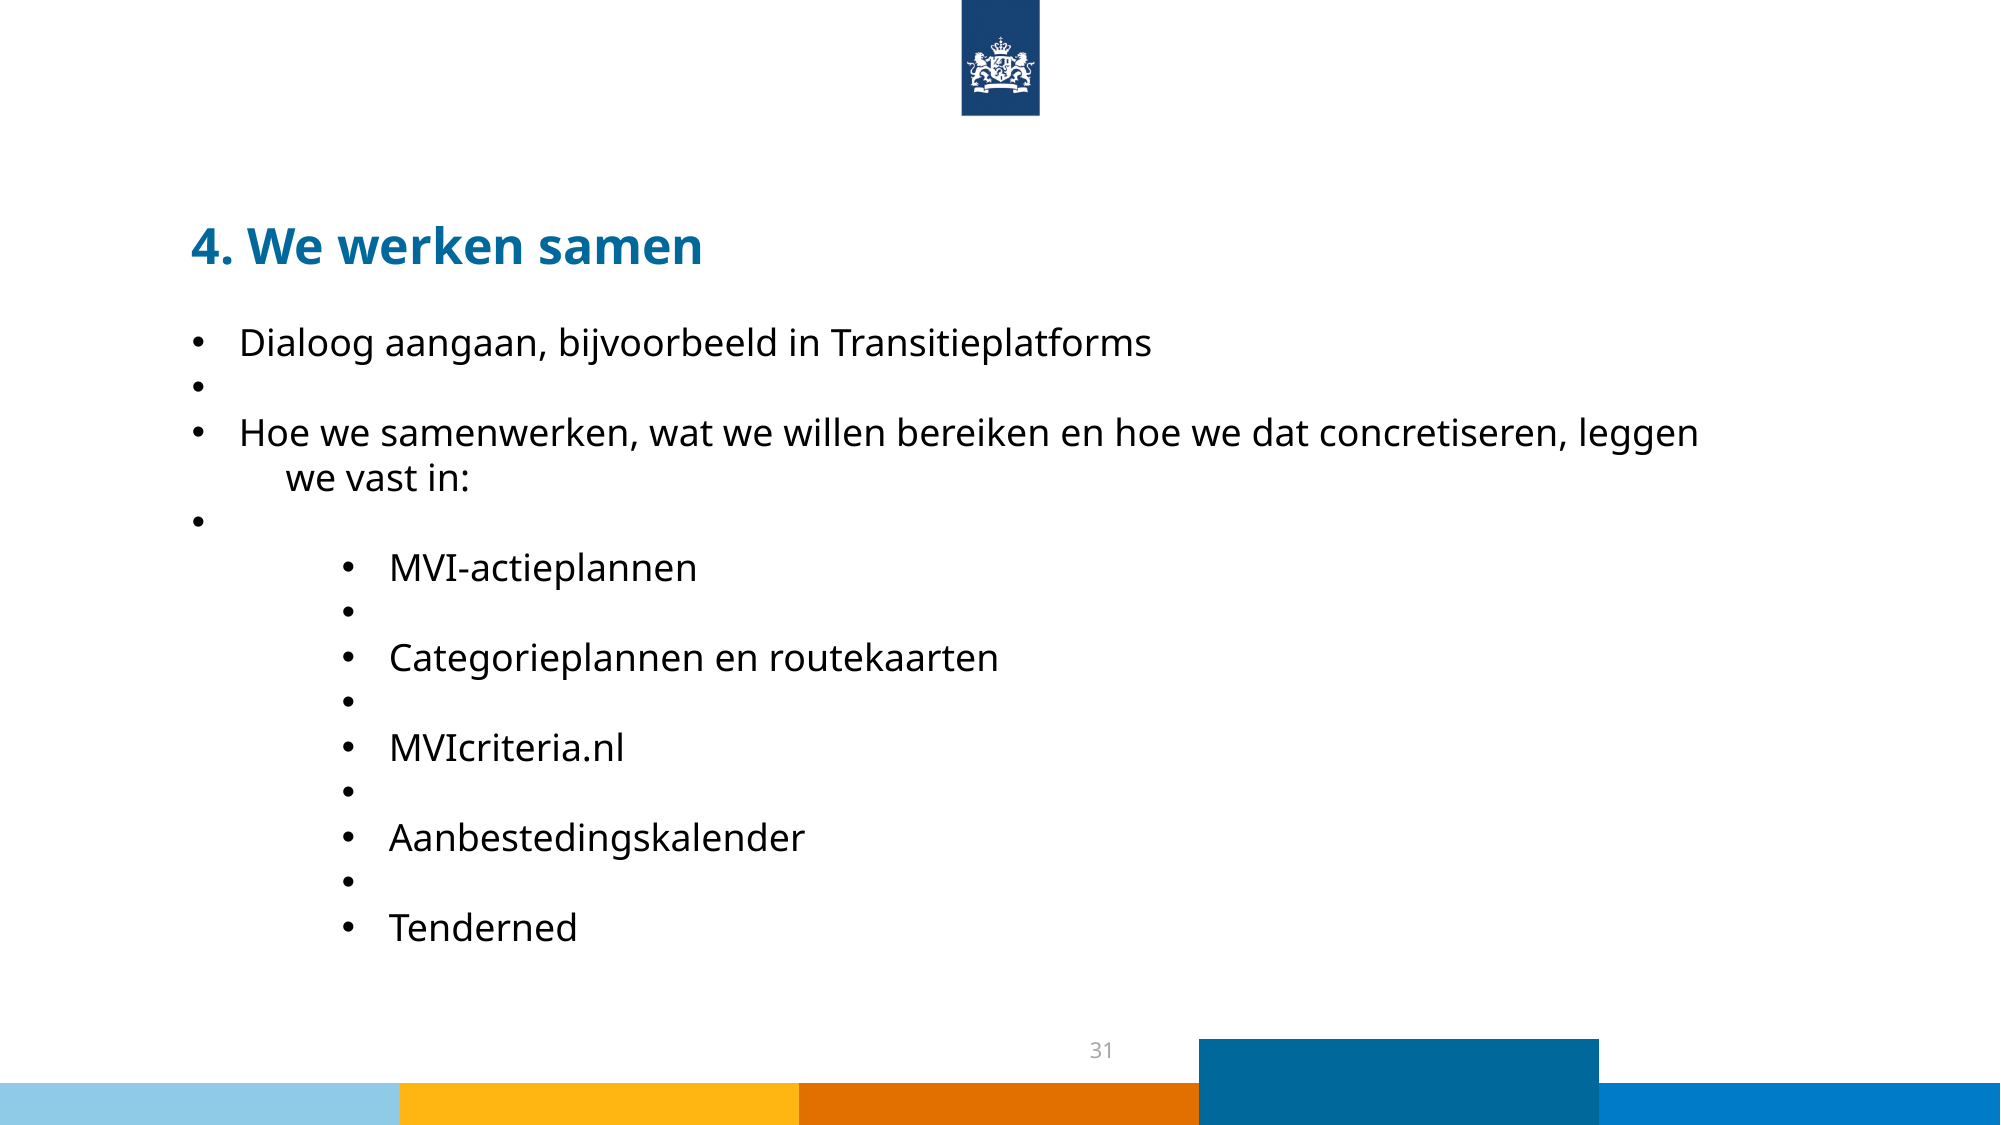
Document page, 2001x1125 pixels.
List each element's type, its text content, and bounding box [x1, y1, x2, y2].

text_box [0, 1074, 2000, 1125]
text_box 31 [1074, 1020, 1897, 1074]
text_box 4. We werken samen Dialoog aangaan, bijvoorbeeld in Transitieplatforms Hoe we samenwerken, wat we willen bereiken en hoe we dat concretiseren, leggen we vast in: MVI-actieplannen Categorieplannen en routekaarten MVIcriteria.nl Aanbestedingskalender Tenderned [177, 206, 1772, 1010]
